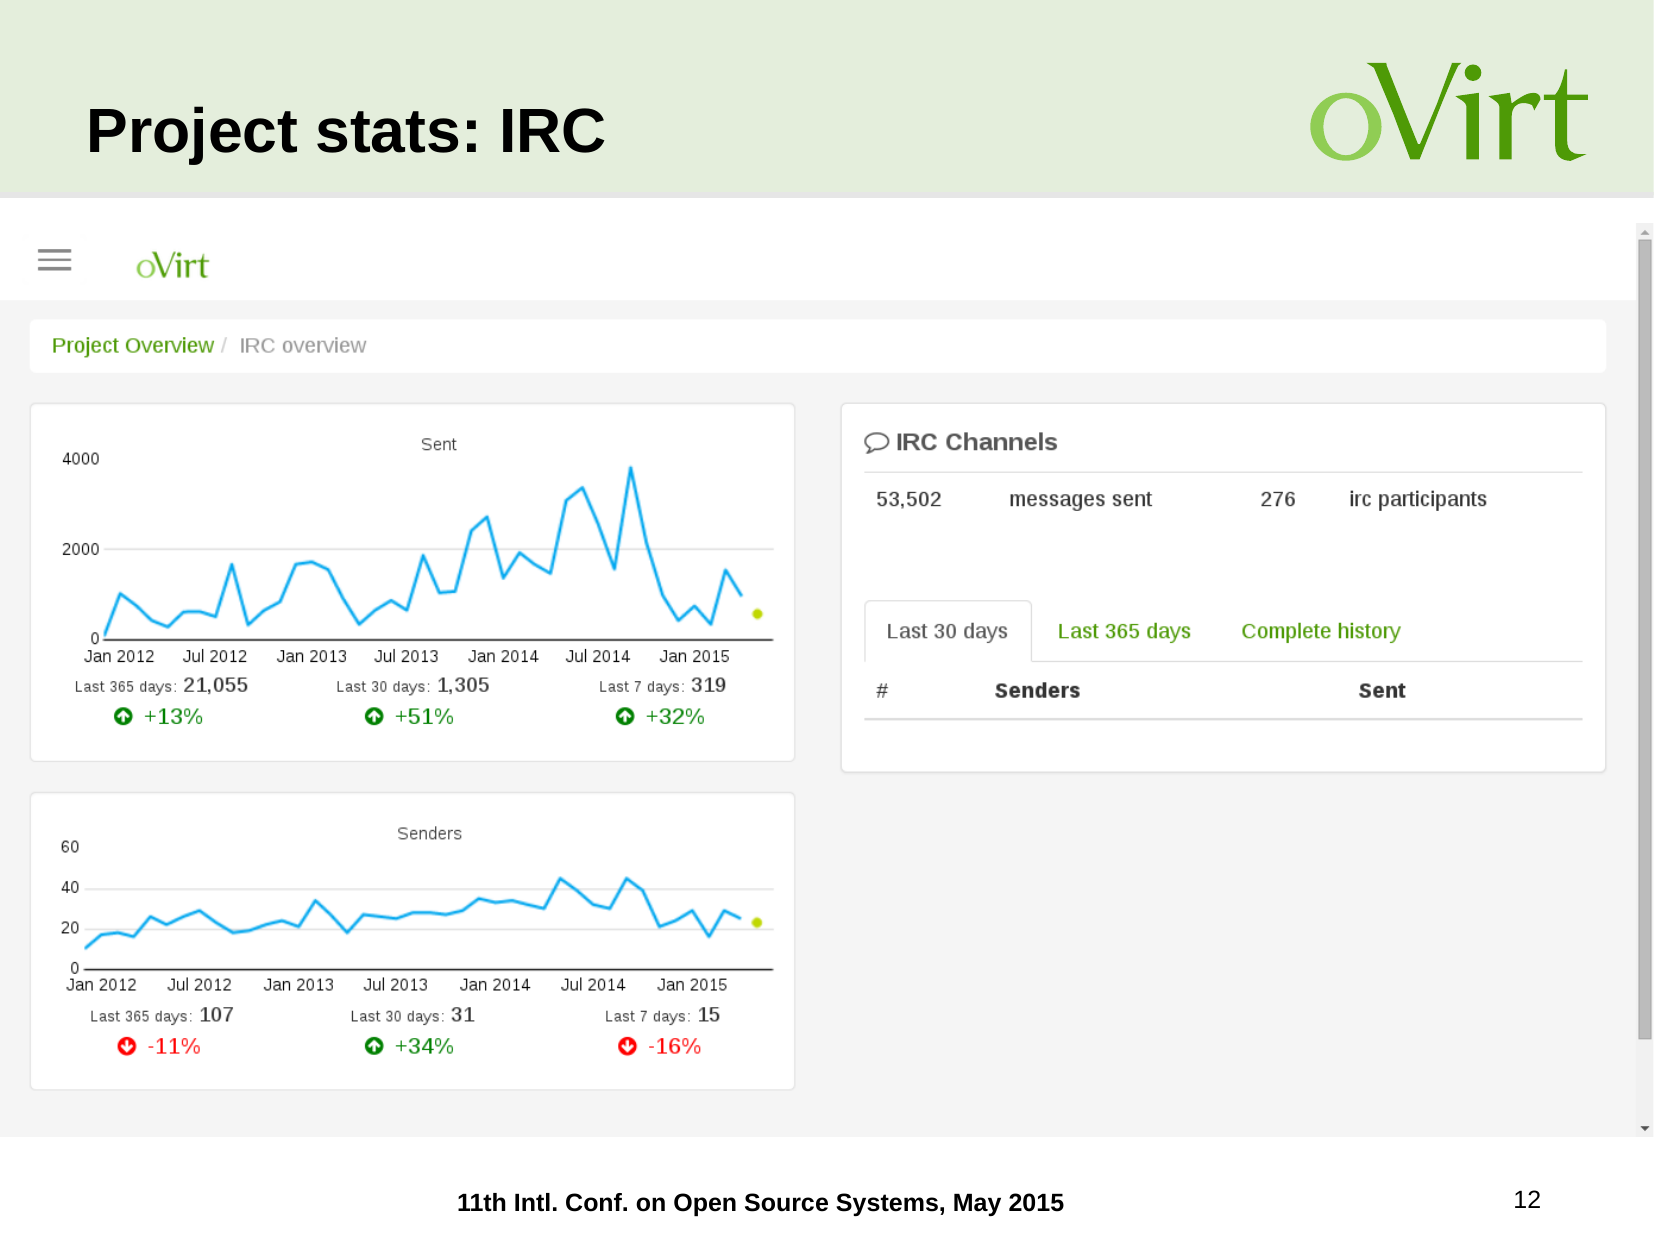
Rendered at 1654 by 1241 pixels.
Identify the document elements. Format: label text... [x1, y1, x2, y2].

title Project stats: IRC [86, 36, 1307, 223]
picture [0, 223, 1654, 1137]
